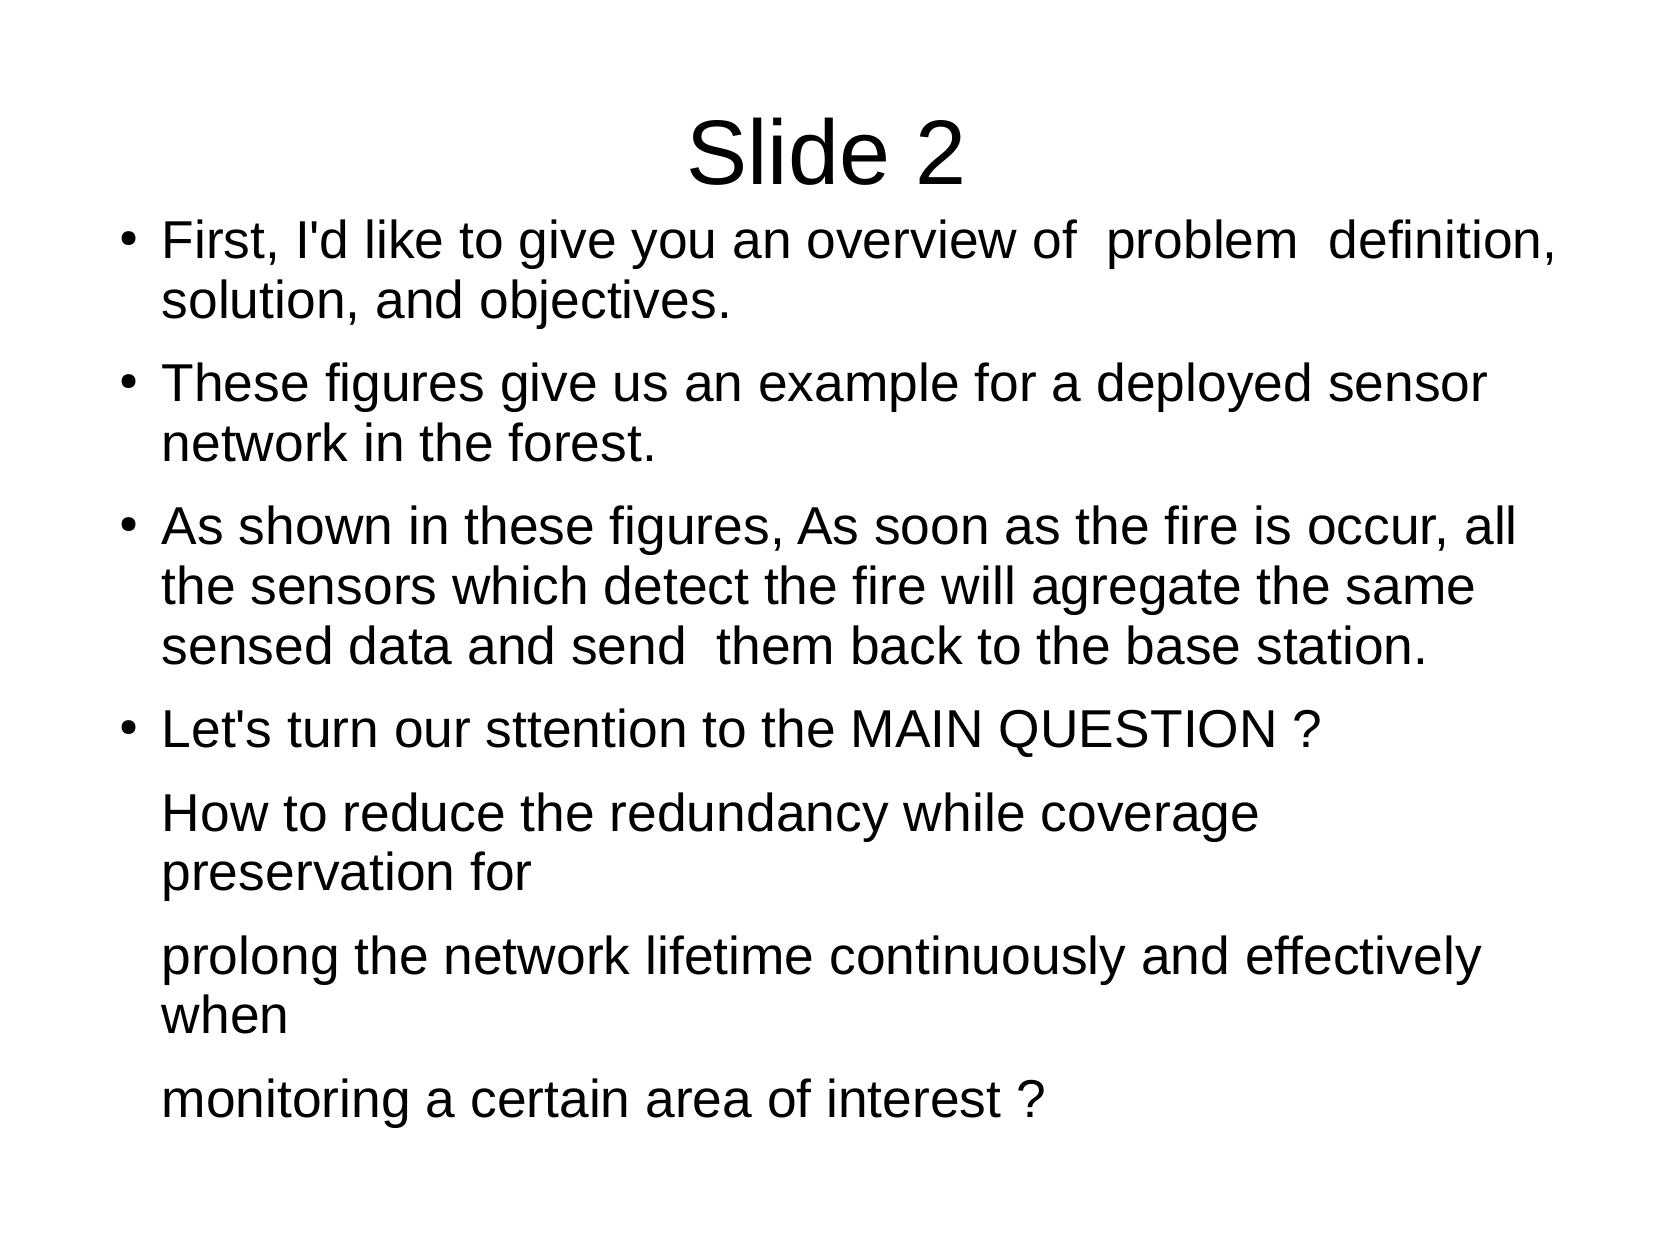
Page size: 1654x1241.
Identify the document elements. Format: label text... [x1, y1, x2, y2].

list First, I'd like to give you an overview of problem definition, solution, and objectives. These figures give us an example for a deployed sensor network in the forest. As shown in these figures, As soon as the fire is occur, all the sensors which detect the fire will agregate the same sensed data and send them back to the base station. Let's turn our sttention to the MAIN QUESTION ? How to reduce the redundancy while coverage preservation for prolong the network lifetime continuously and effectively when monitoring a certain area of interest ? [104, 210, 1561, 1141]
title Slide 2 [82, 49, 1571, 257]
